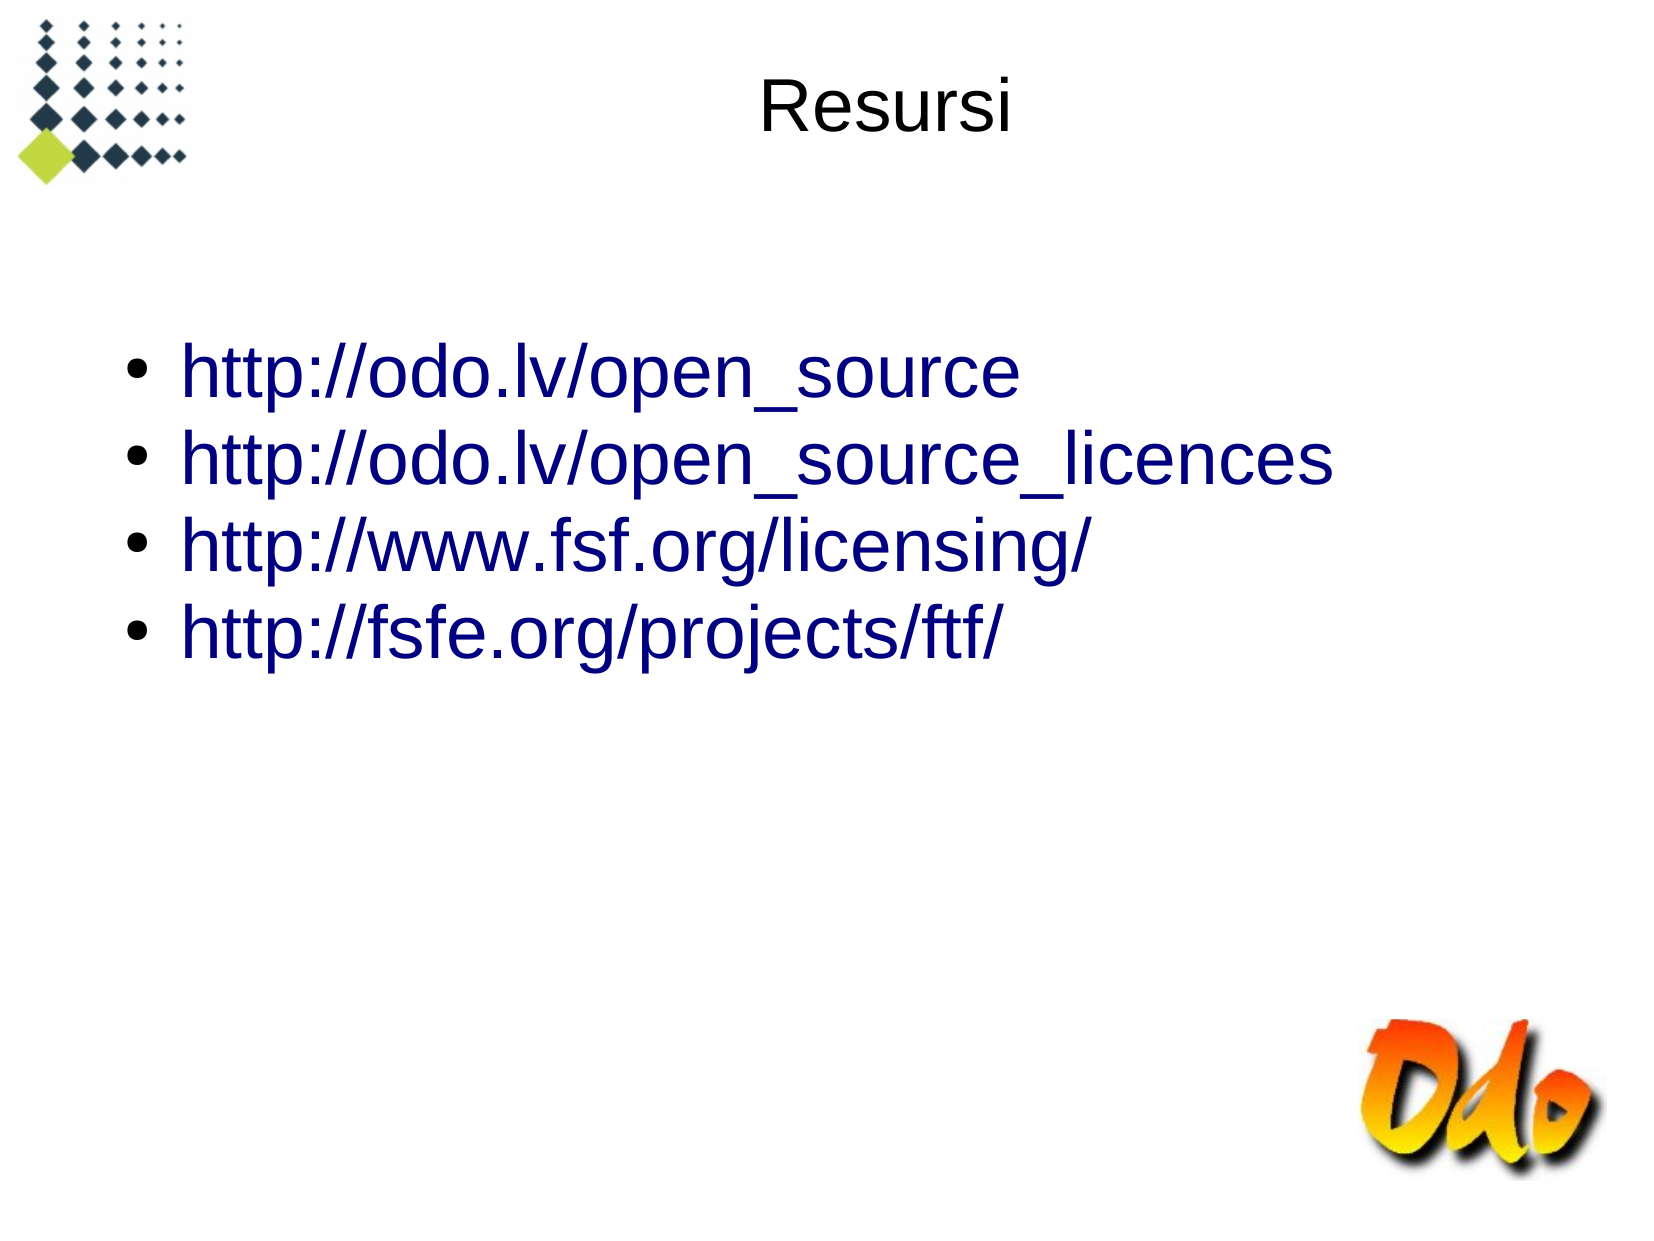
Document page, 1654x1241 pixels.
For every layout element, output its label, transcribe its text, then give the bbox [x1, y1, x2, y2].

picture [12, 12, 196, 189]
title Resursi [177, 66, 1595, 151]
picture [1358, 1018, 1607, 1182]
list http://odo.lv/open_source http://odo.lv/open_source_licences http://www.fsf.org/licensing/ http://fsfe.org/projects/ftf/ [124, 236, 1569, 1107]
